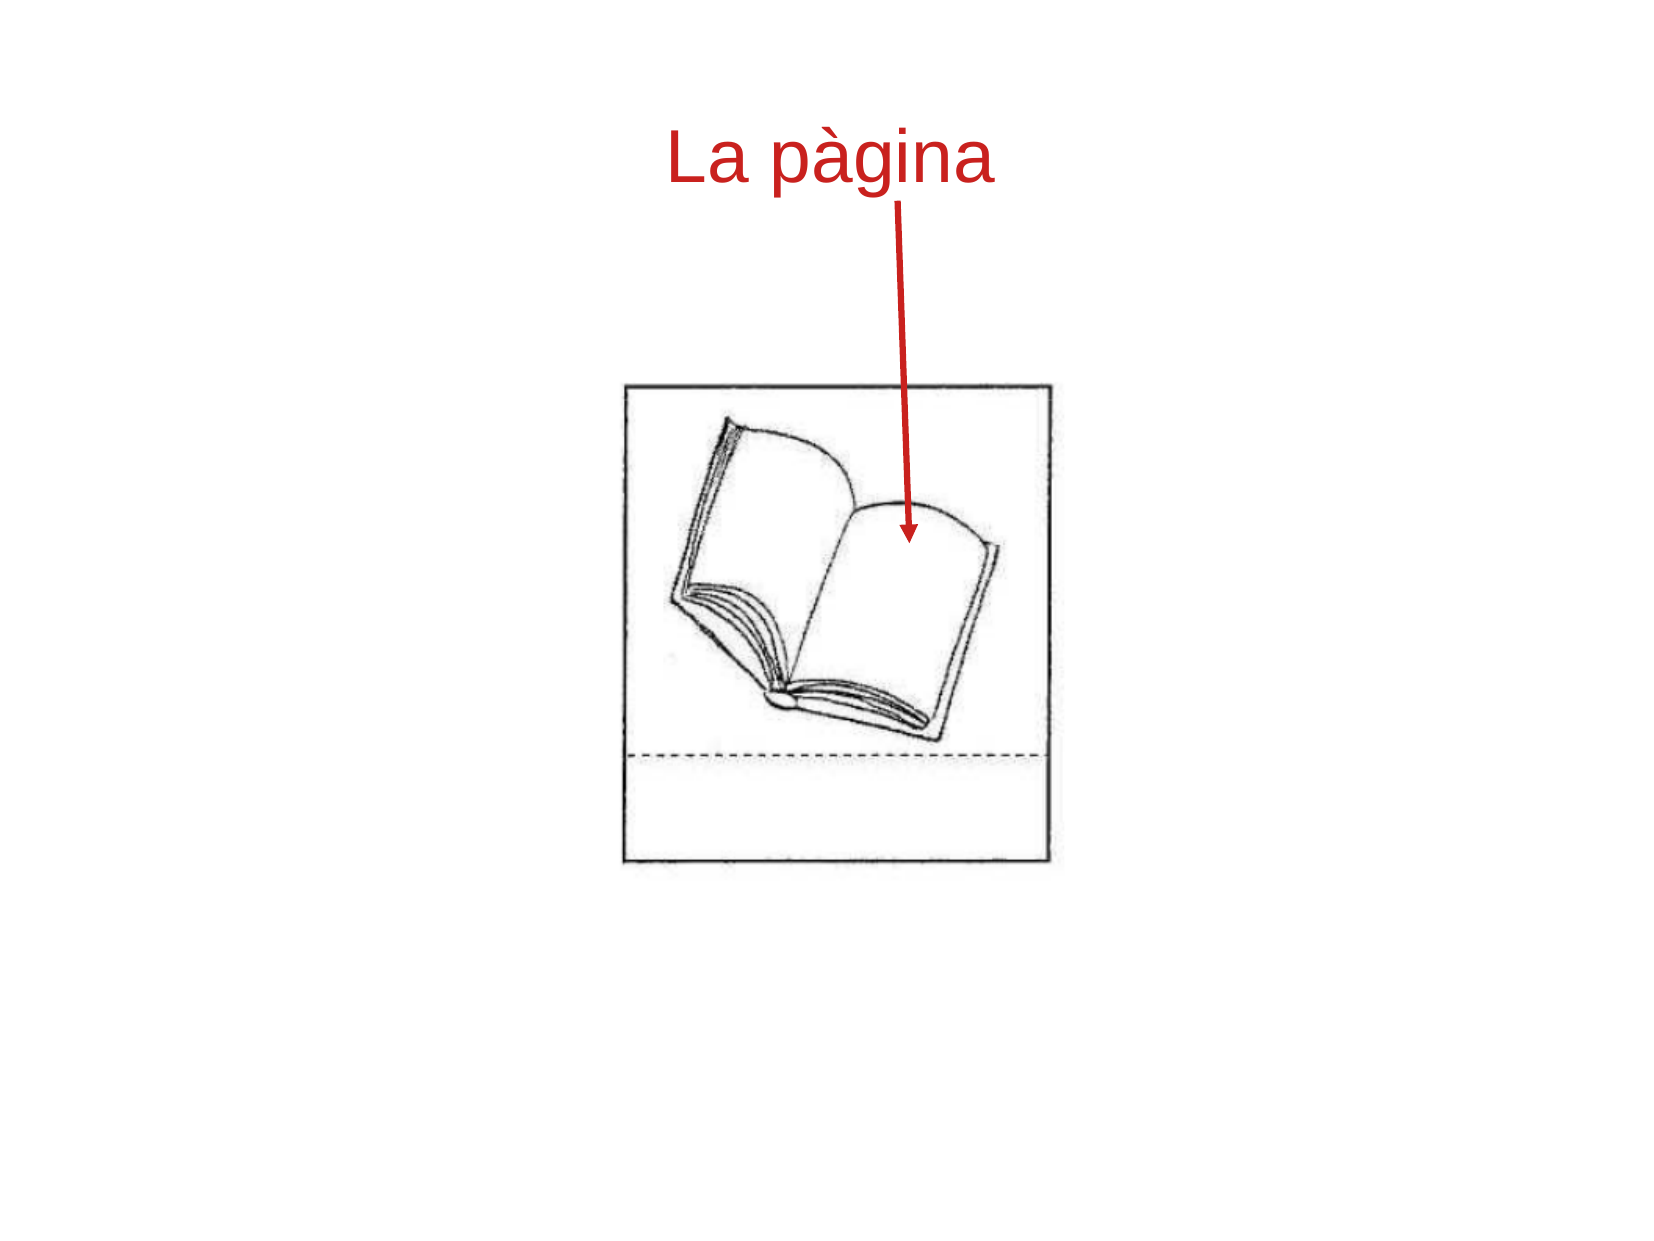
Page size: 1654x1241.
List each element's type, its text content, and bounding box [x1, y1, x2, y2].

picture [609, 365, 1066, 885]
text_box La pàgina [289, 49, 1371, 257]
